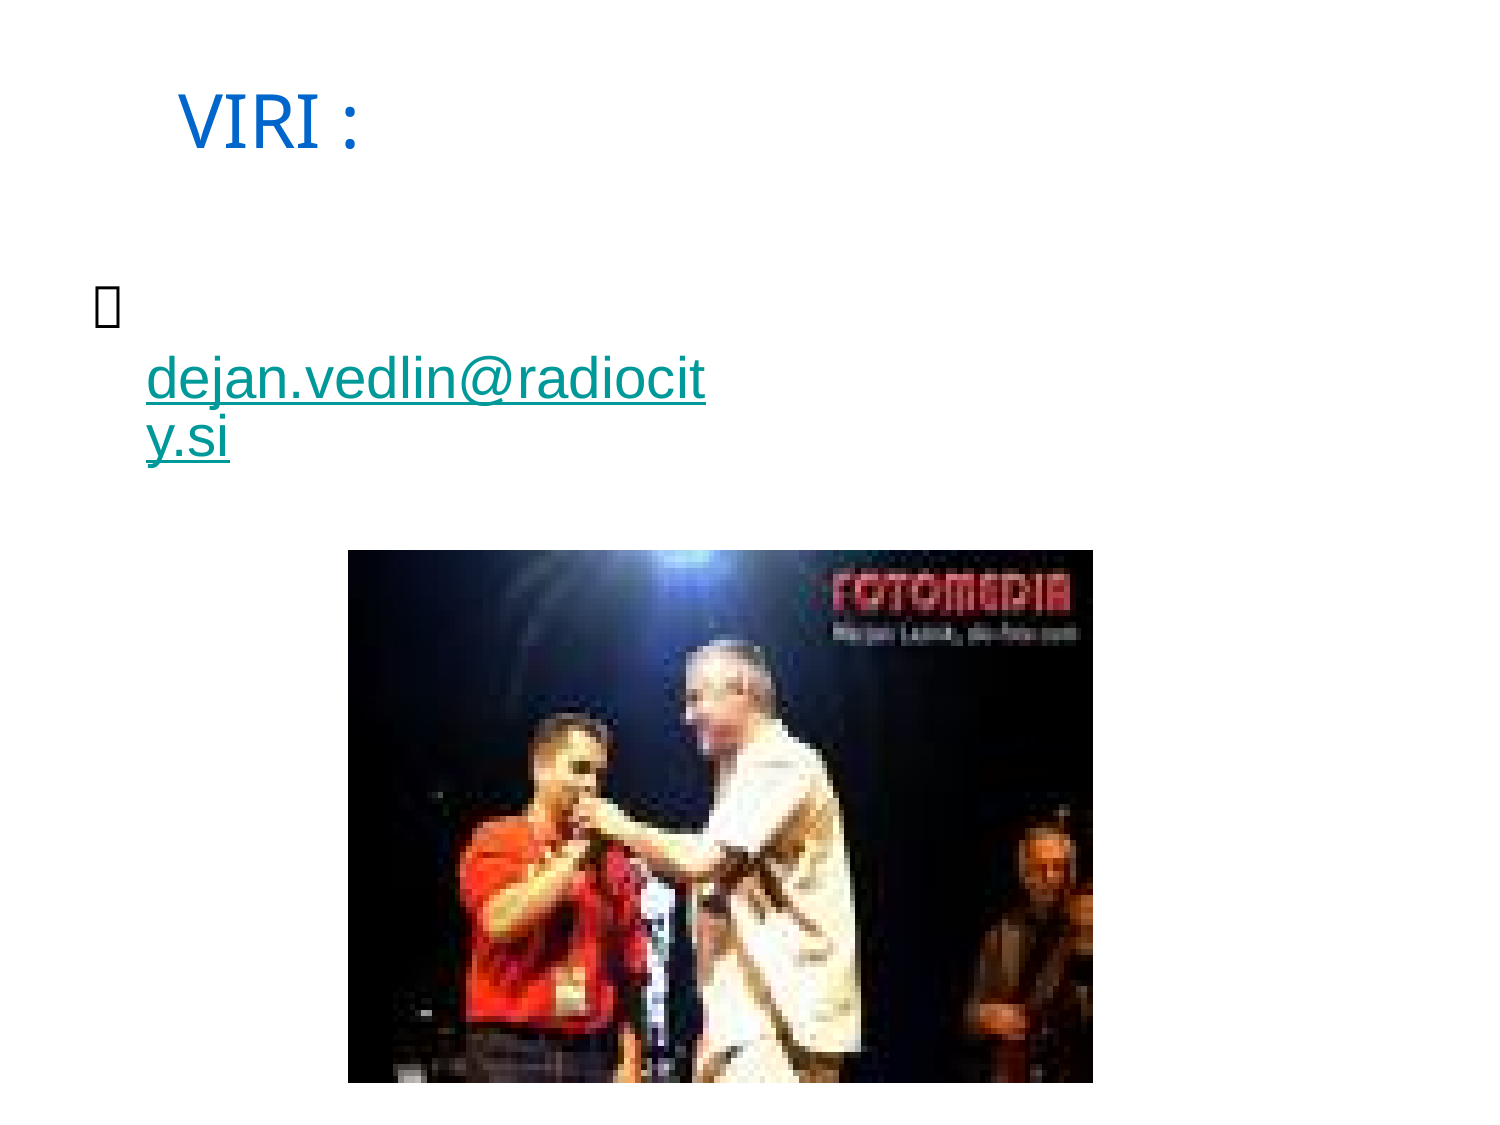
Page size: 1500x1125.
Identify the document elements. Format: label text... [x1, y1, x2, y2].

picture [348, 550, 1093, 1083]
list  dejan.vedlin@radiocity.si [75, 262, 738, 1005]
text_box VIRI : [112, 66, 428, 197]
